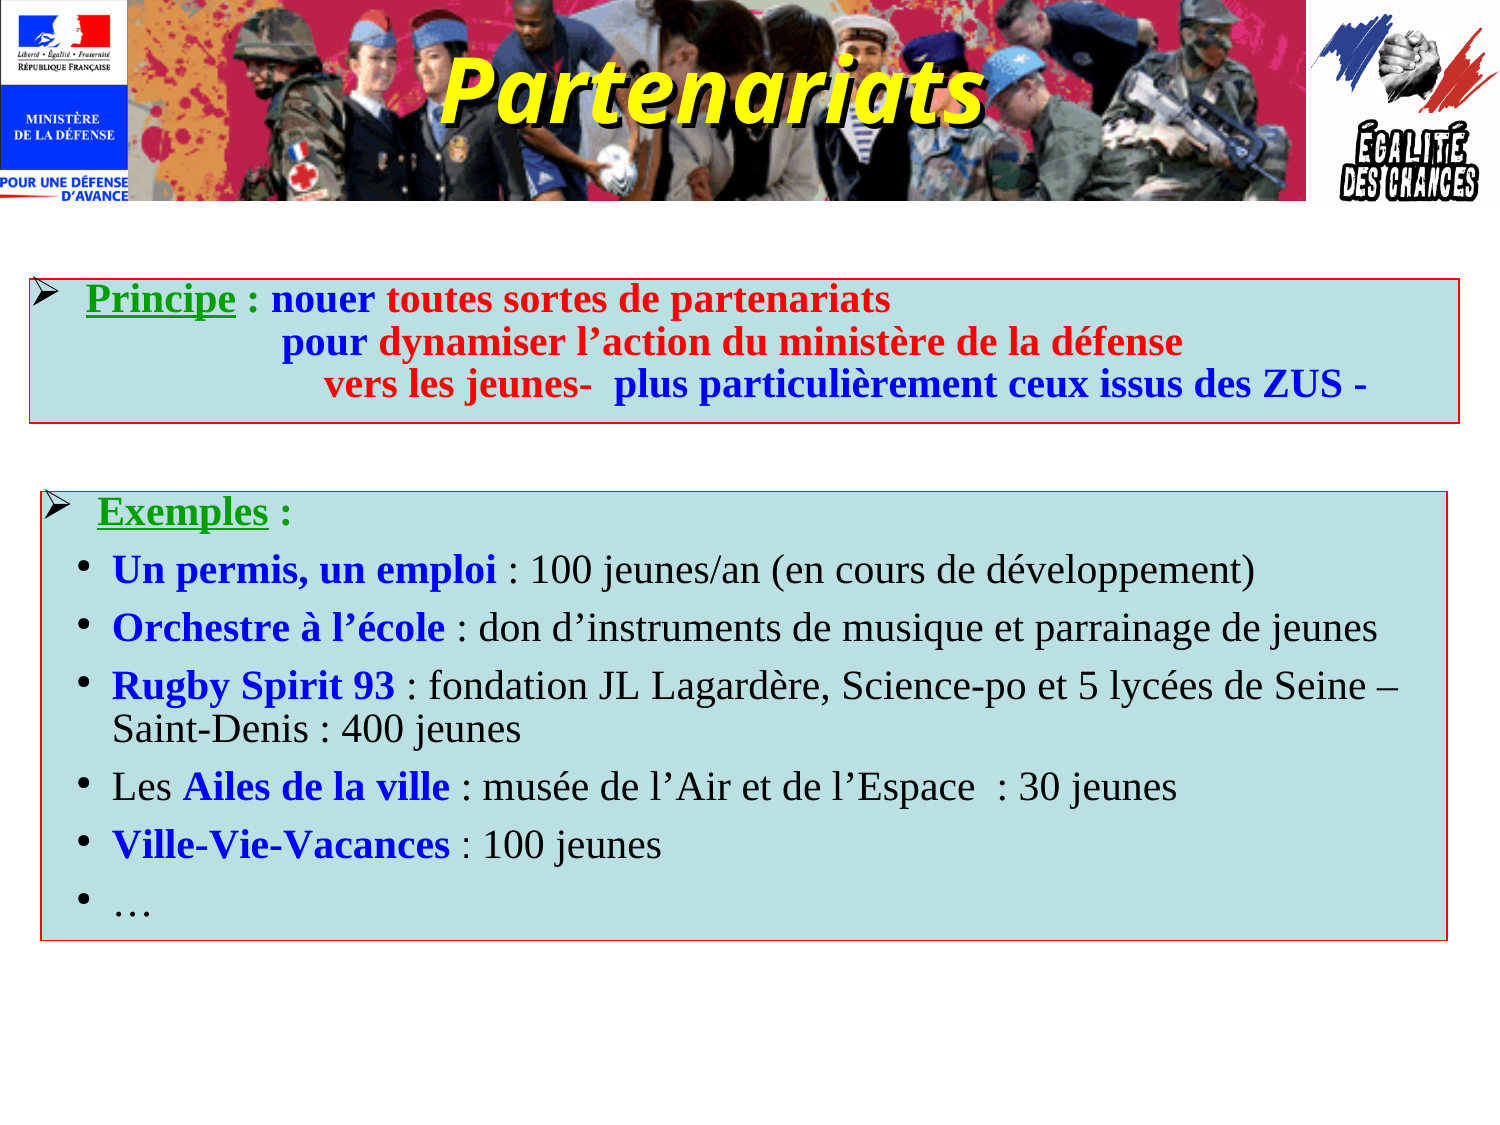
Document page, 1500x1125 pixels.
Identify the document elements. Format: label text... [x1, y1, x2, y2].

text_box Principe : nouer toutes sortes de partenariats pour dynamiser l’action du ministère de la défense vers les jeunes- plus particulièrement ceux issus des ZUS - [29, 278, 1459, 423]
picture [1311, 0, 1500, 204]
picture [0, 0, 1306, 201]
text_box Exemples : Un permis, un emploi : 100 jeunes/an (en cours de développement) Orchestre à l’école : don d’instruments de musique et parrainage de jeunes Rugby Spirit 93 : fondation JL Lagardère, Science-po et 5 lycées de Seine – Saint-Denis : 400 jeunes Les Ailes de la ville : musée de l’Air et de l’Espace : 30 jeunes Ville-Vie-Vacances : 100 jeunes … [41, 491, 1447, 941]
title Partenariats [12, 25, 1475, 148]
